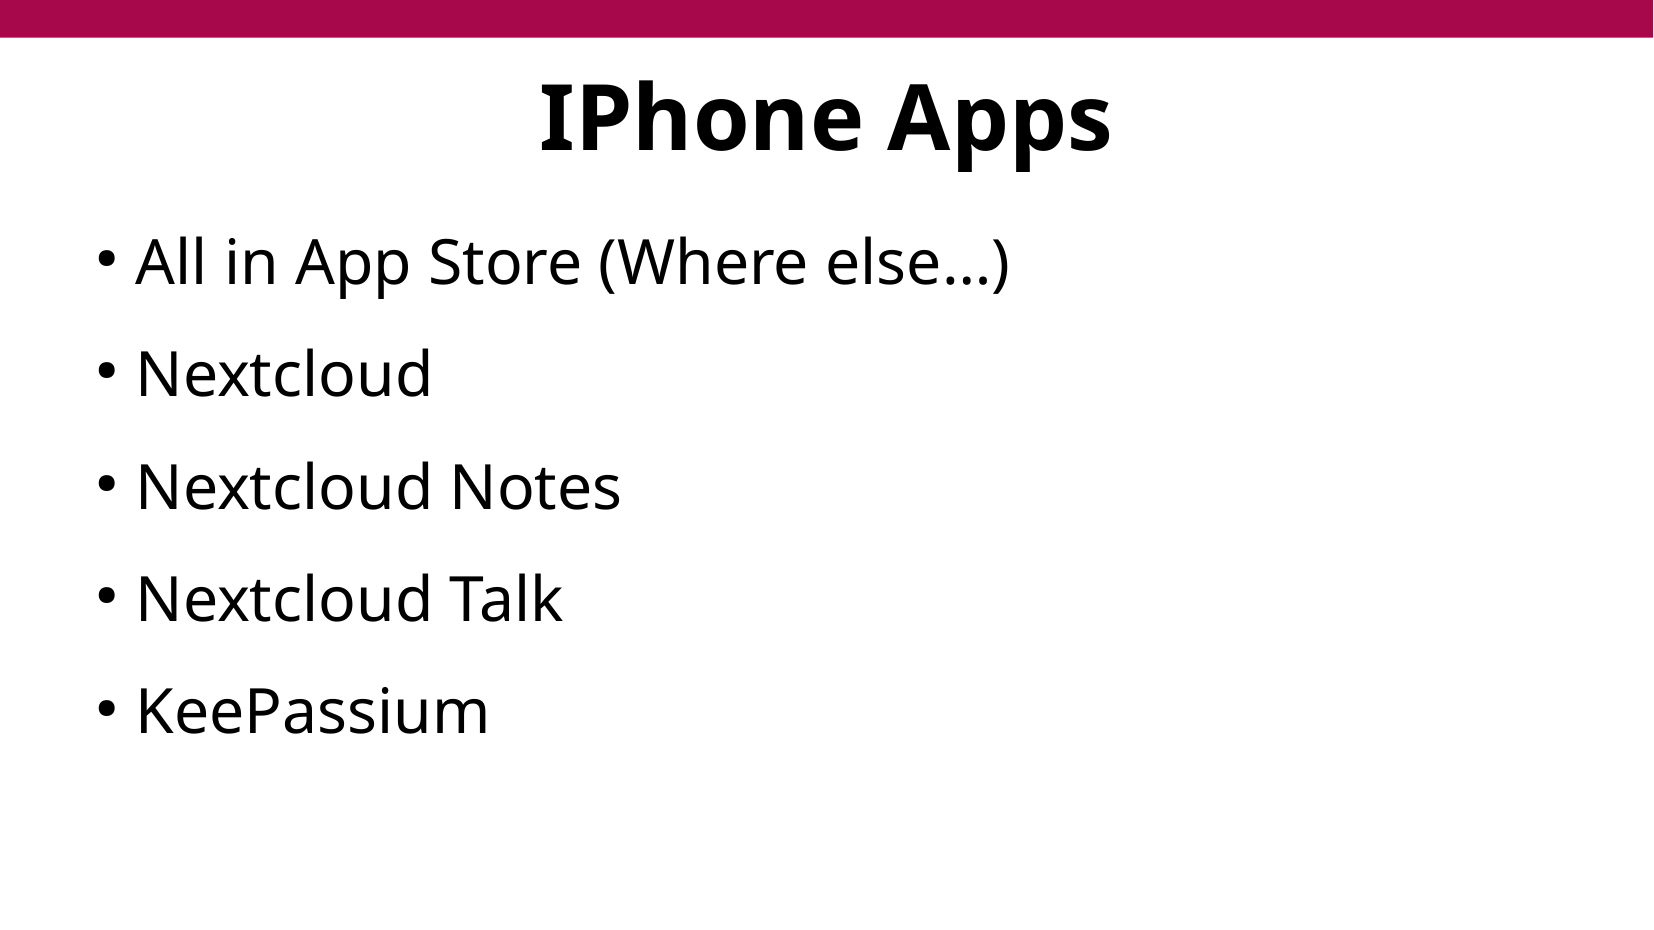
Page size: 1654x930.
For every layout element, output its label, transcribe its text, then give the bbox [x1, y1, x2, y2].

title IPhone Apps [82, 36, 1571, 193]
list All in App Store (Where else…) Nextcloud Nextcloud Notes Nextcloud Talk KeePassium [82, 217, 1571, 757]
